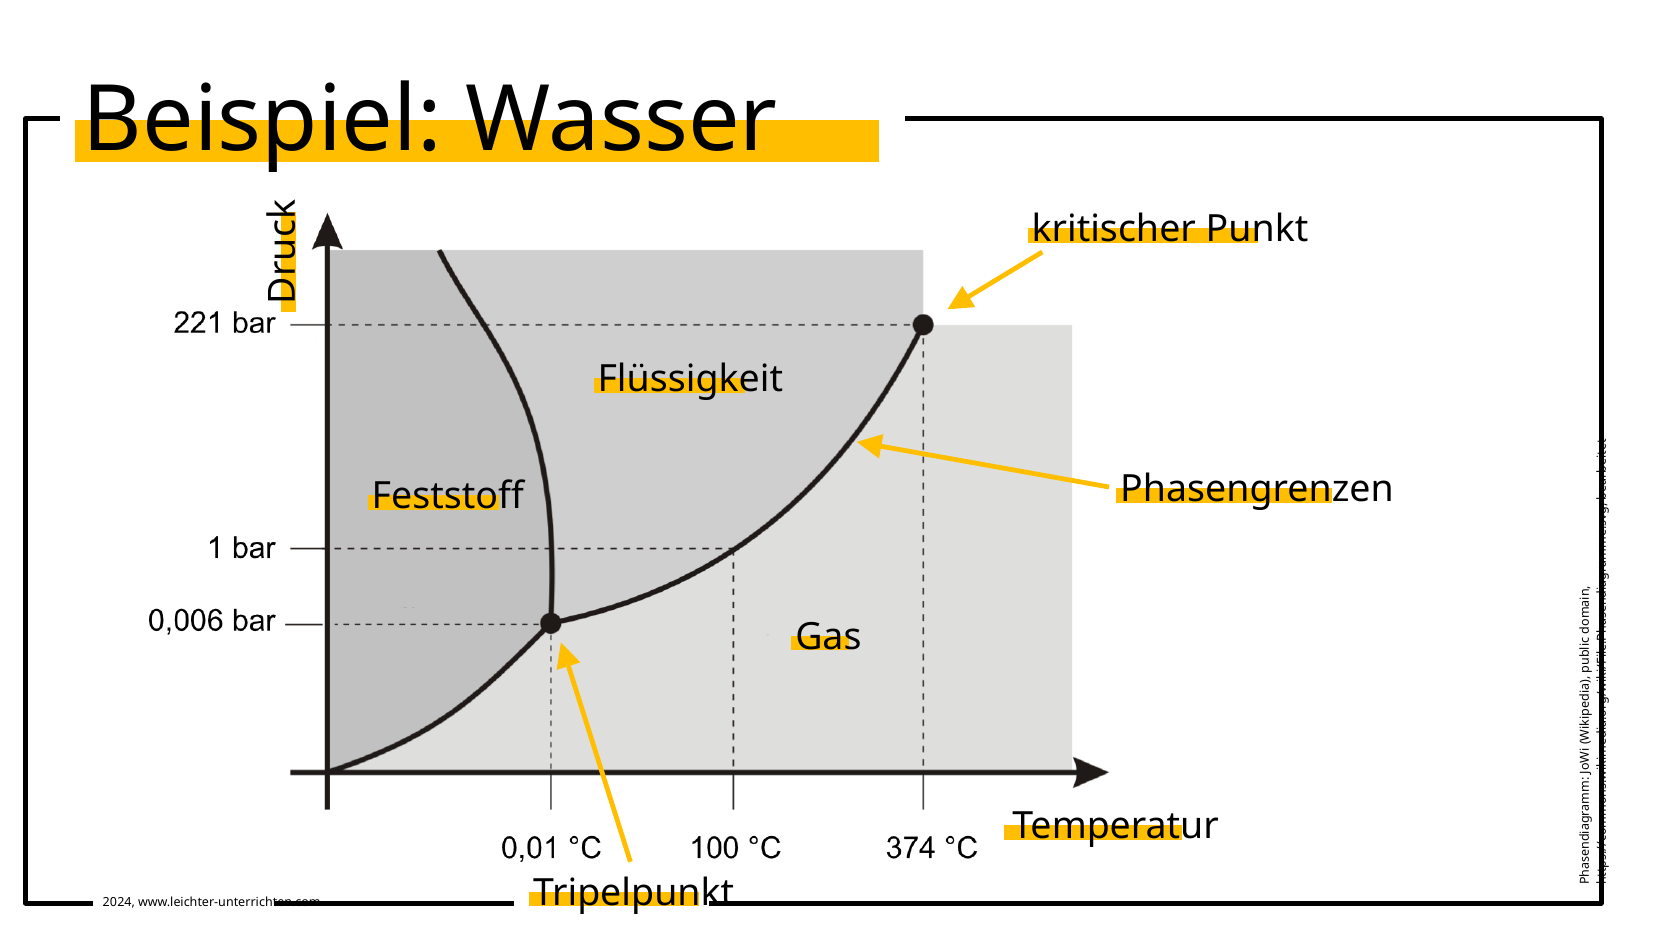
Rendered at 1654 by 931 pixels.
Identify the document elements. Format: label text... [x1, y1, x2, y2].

text_box Tripelpunkt [518, 857, 706, 924]
picture [149, 202, 1147, 862]
text_box kritischer Punkt [1016, 194, 1268, 260]
text_box Temperatur [997, 791, 1188, 857]
picture [277, 202, 290, 208]
text_box Feststoff [356, 461, 505, 527]
title Beispiel: Wasser [82, 37, 1571, 193]
text_box Phasendiagramm: JoWi (Wikipedia), public domain, https://commons.wikimedia.org/wiki/File:Phasendiagramme.svg, bearbeitet [1568, 219, 1601, 900]
text_box Phasengrenzen [1105, 454, 1341, 520]
text_box Flüssigkeit [582, 344, 758, 410]
text_box Druck [247, 212, 313, 319]
text_box Gas [780, 601, 858, 668]
